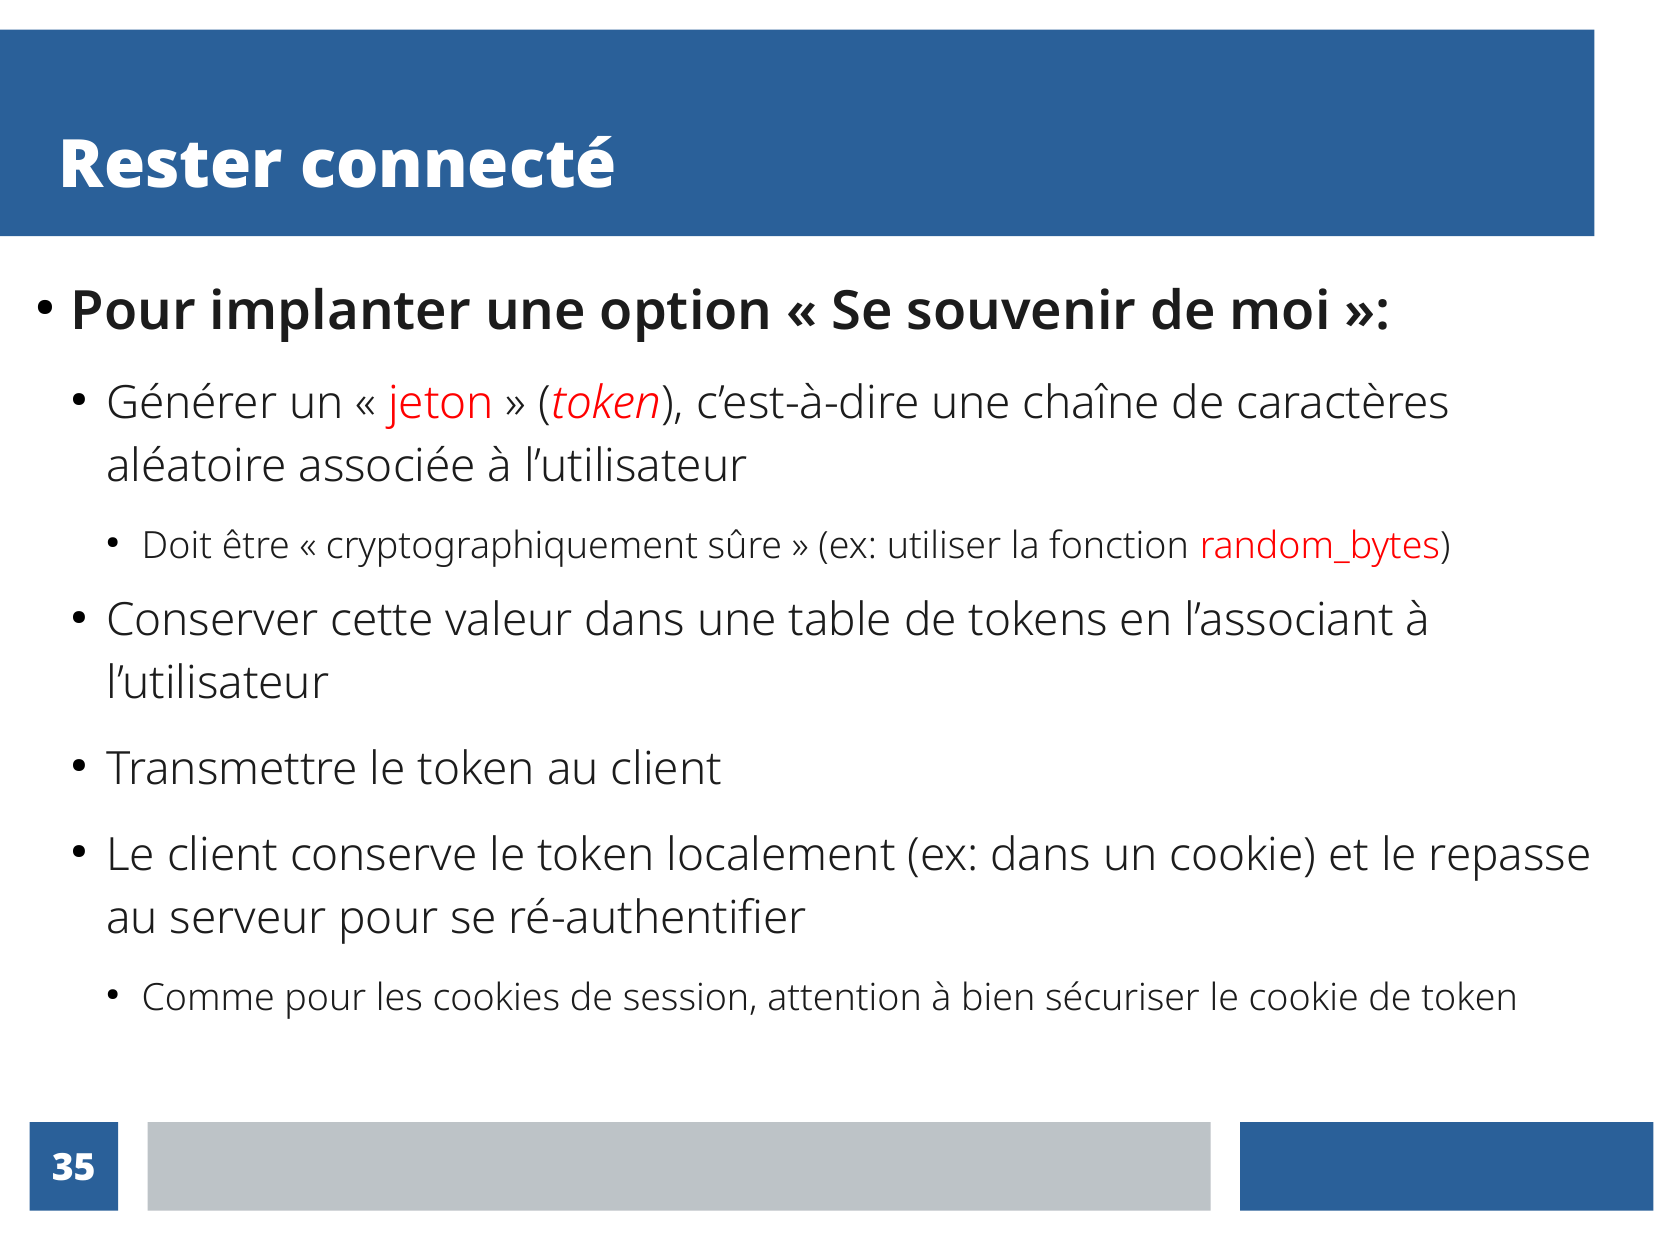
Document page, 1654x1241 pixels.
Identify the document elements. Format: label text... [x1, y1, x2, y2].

title Rester connecté [59, 59, 1595, 207]
list Pour implanter une option « Se souvenir de moi »: Générer un « jeton » (token), c’est-à-dire une chaîne de caractères aléatoire associée à l’utilisateur Doit être « cryptographiquement sûre » (ex: utiliser la fonction random_bytes) Conserver cette valeur dans une table de tokens en l’associant à l’utilisateur Transmettre le token au client Le client conserve le token localement (ex: dans un cookie) et le repasse au serveur pour se ré-authentifier Comme pour les cookies de session, attention à bien sécuriser le cookie de token [35, 271, 1613, 1099]
